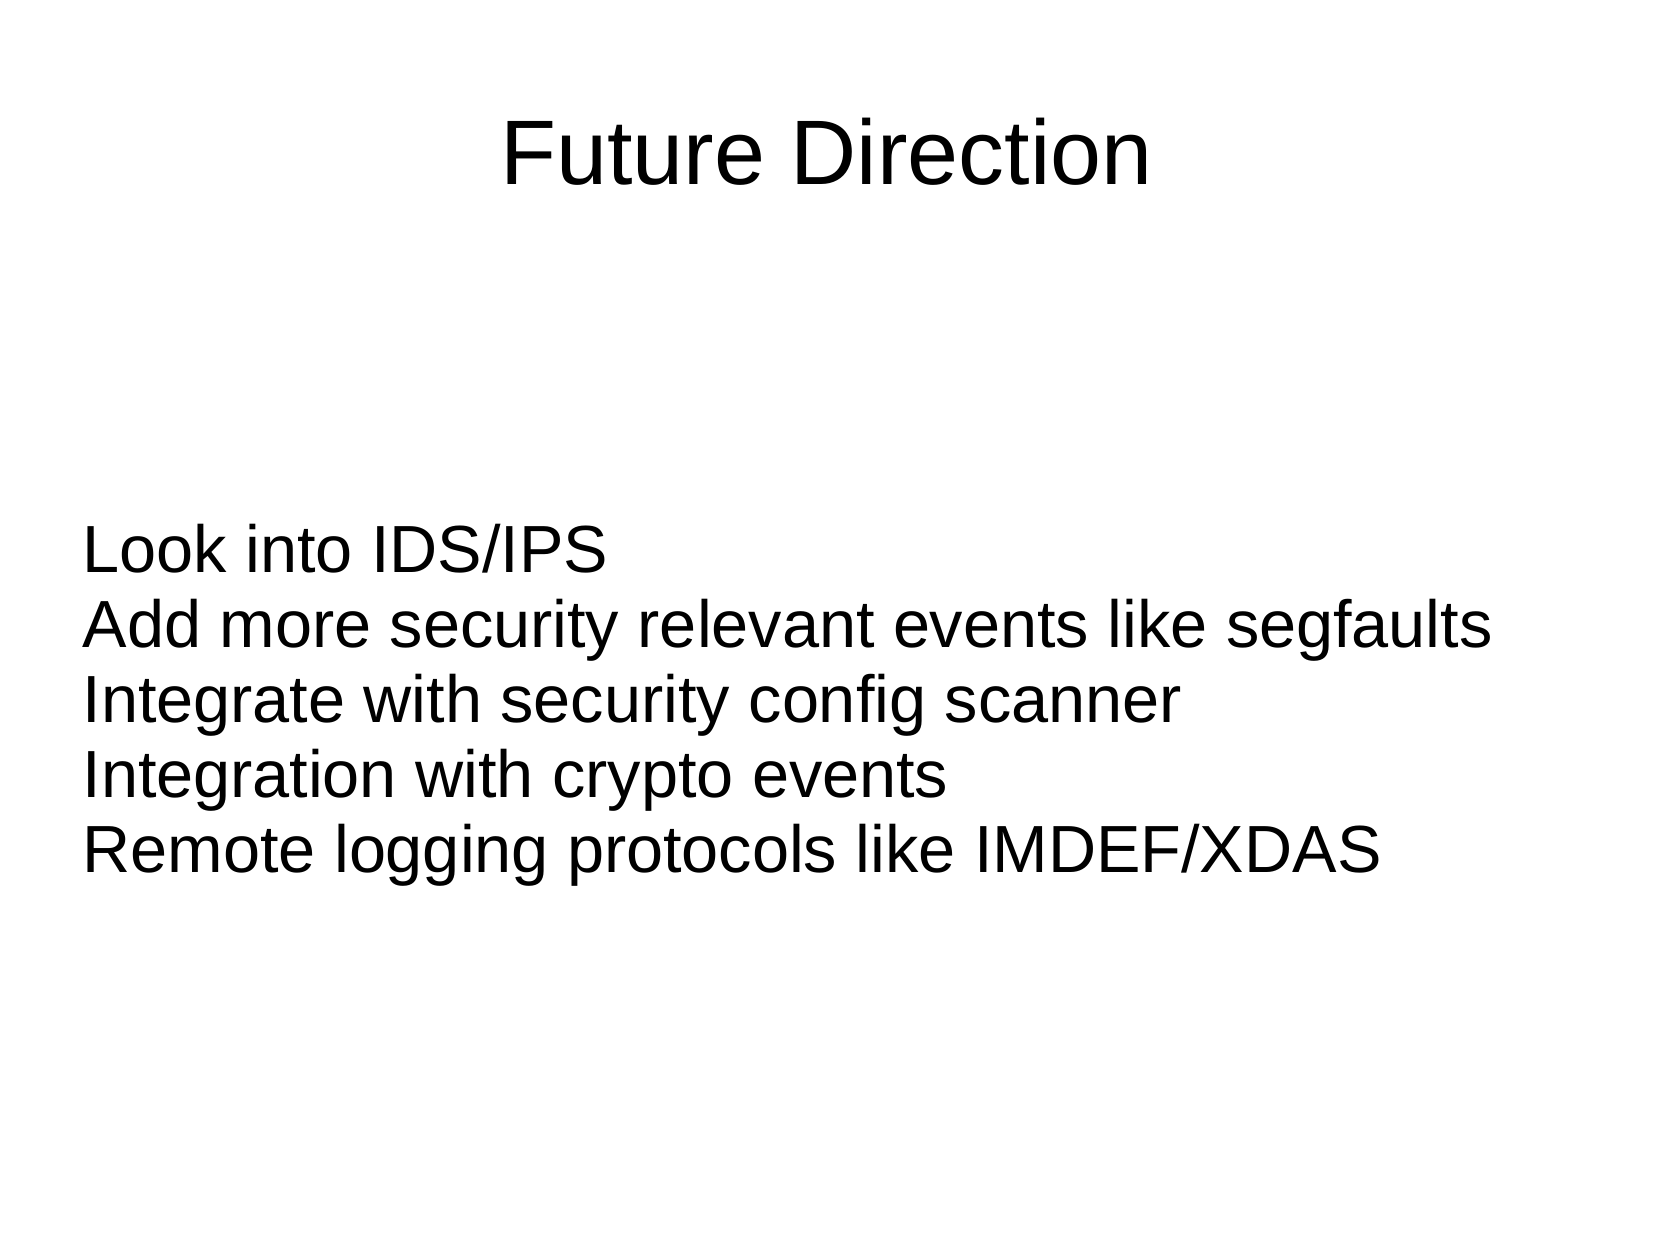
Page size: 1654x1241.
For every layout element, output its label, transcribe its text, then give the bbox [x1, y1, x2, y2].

subtitle Look into IDS/IPS Add more security relevant events like segfaults Integrate with security config scanner Integration with crypto events Remote logging protocols like IMDEF/XDAS [82, 297, 1571, 1102]
title Future Direction [82, 56, 1571, 250]
